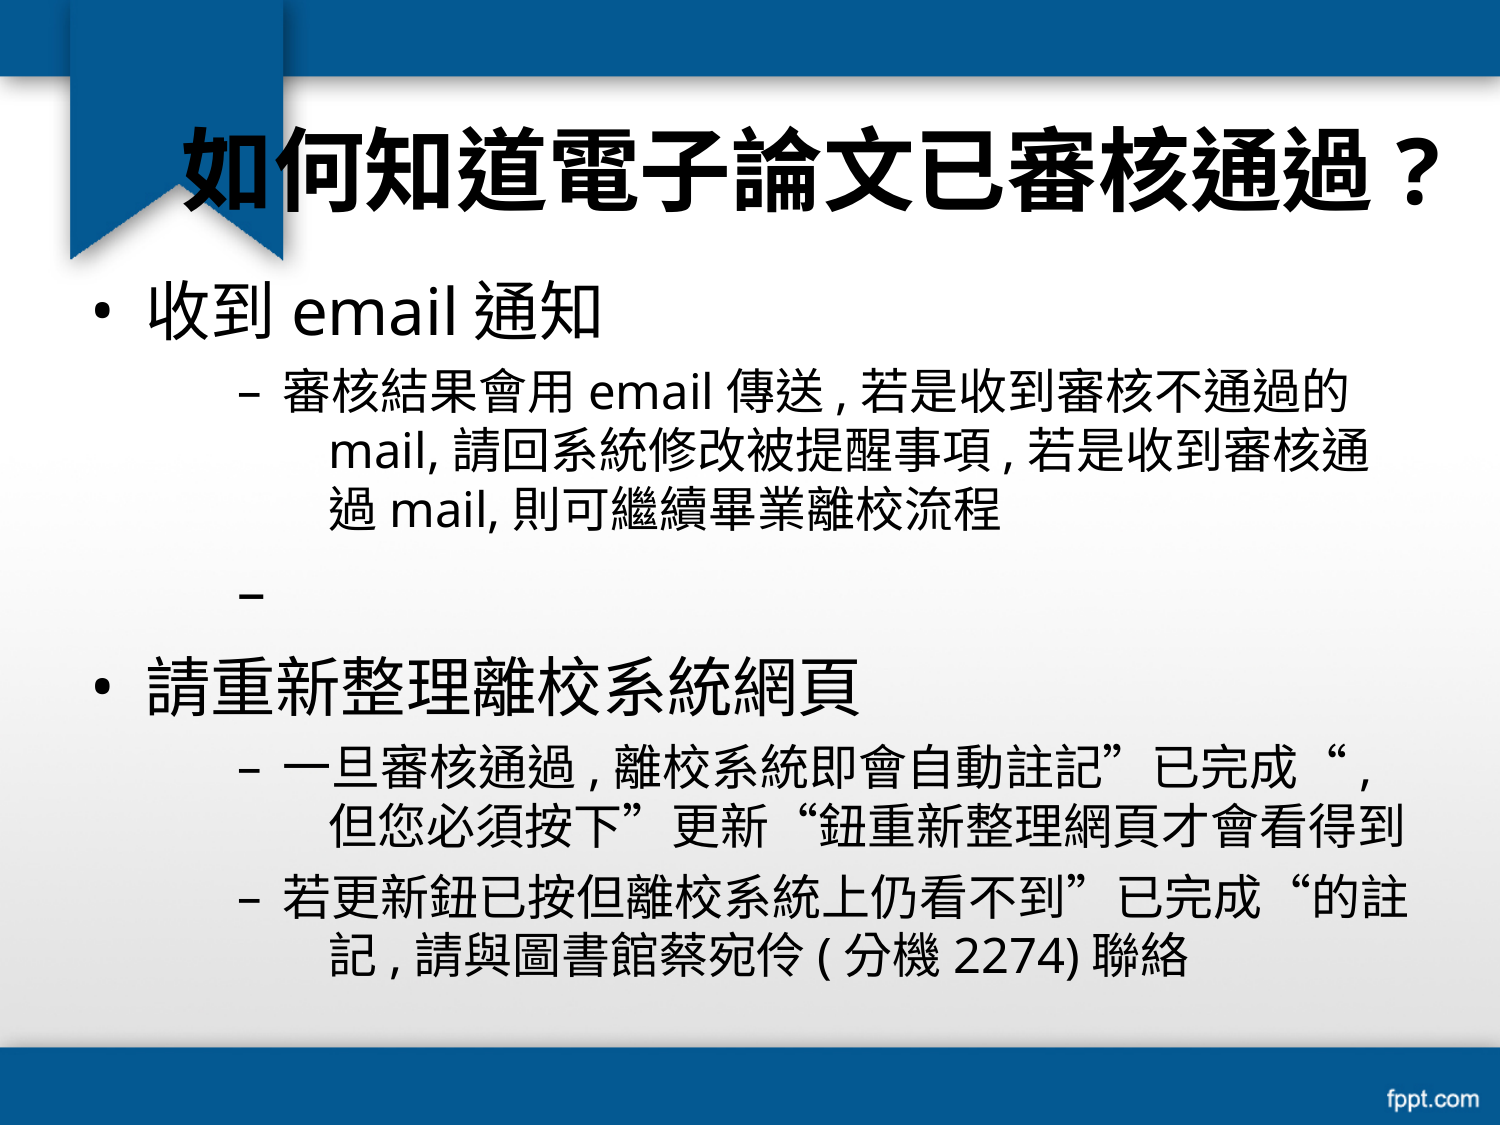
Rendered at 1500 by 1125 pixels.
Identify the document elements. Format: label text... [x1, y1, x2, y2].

title 如何知道電子論文已審核通過? [135, 42, 1486, 231]
list 收到email通知 審核結果會用email傳送,若是收到審核不通過的mail,請回系統修改被提醒事項,若是收到審核通過mail,則可繼續畢業離校流程 請重新整理離校系統網頁 一旦審核通過,離校系統即會自動註記”已完成“,但您必須按下”更新“鈕重新整理網頁才會看得到 若更新鈕已按但離校系統上仍看不到”已完成“的註記,請與圖書館蔡宛伶(分機2274)聯絡 [75, 262, 1426, 1005]
